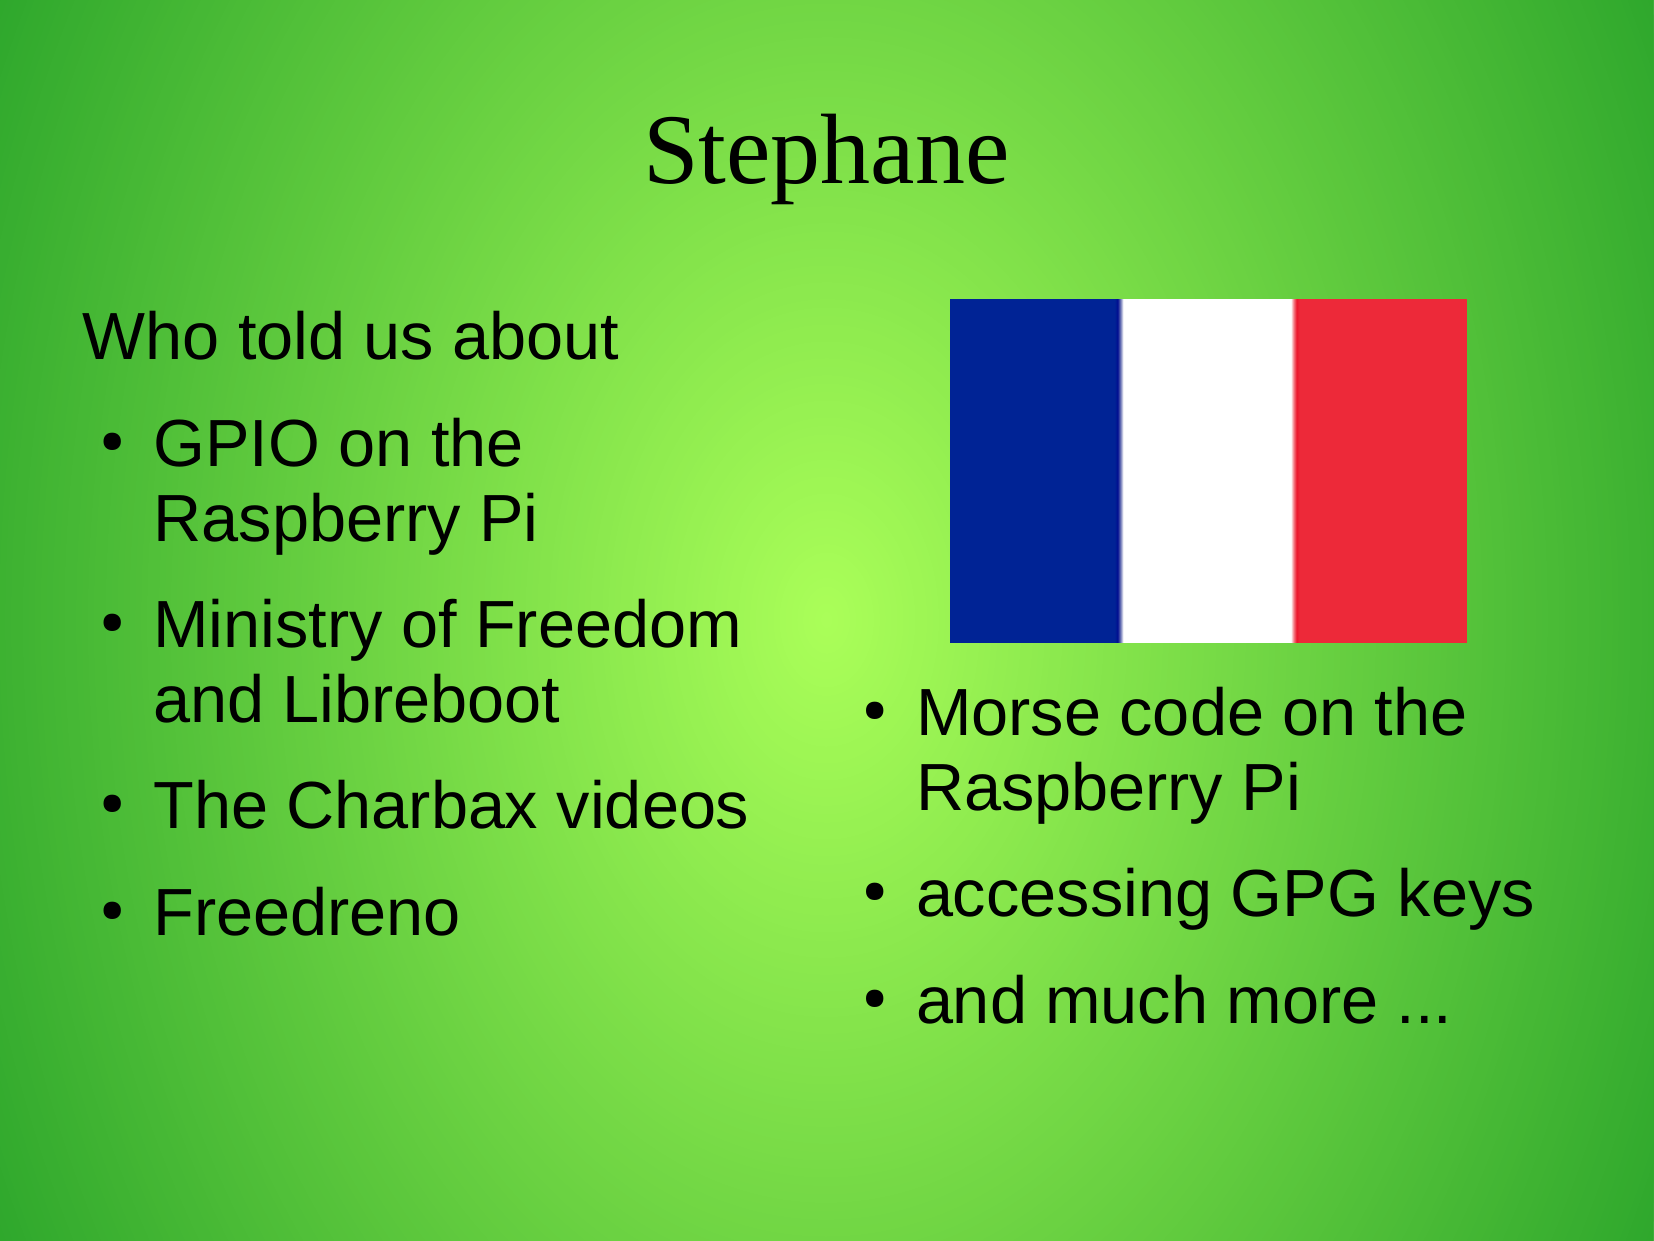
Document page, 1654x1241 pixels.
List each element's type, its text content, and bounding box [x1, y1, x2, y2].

list Who told us about GPIO on the Raspberry Pi Ministry of Freedom and Libreboot The Charbax videos Freedreno [82, 299, 809, 1158]
list Morse code on the Raspberry Pi accessing GPG keys and much more ... [845, 674, 1572, 1170]
title Stephane [82, 47, 1571, 252]
picture [950, 299, 1467, 643]
